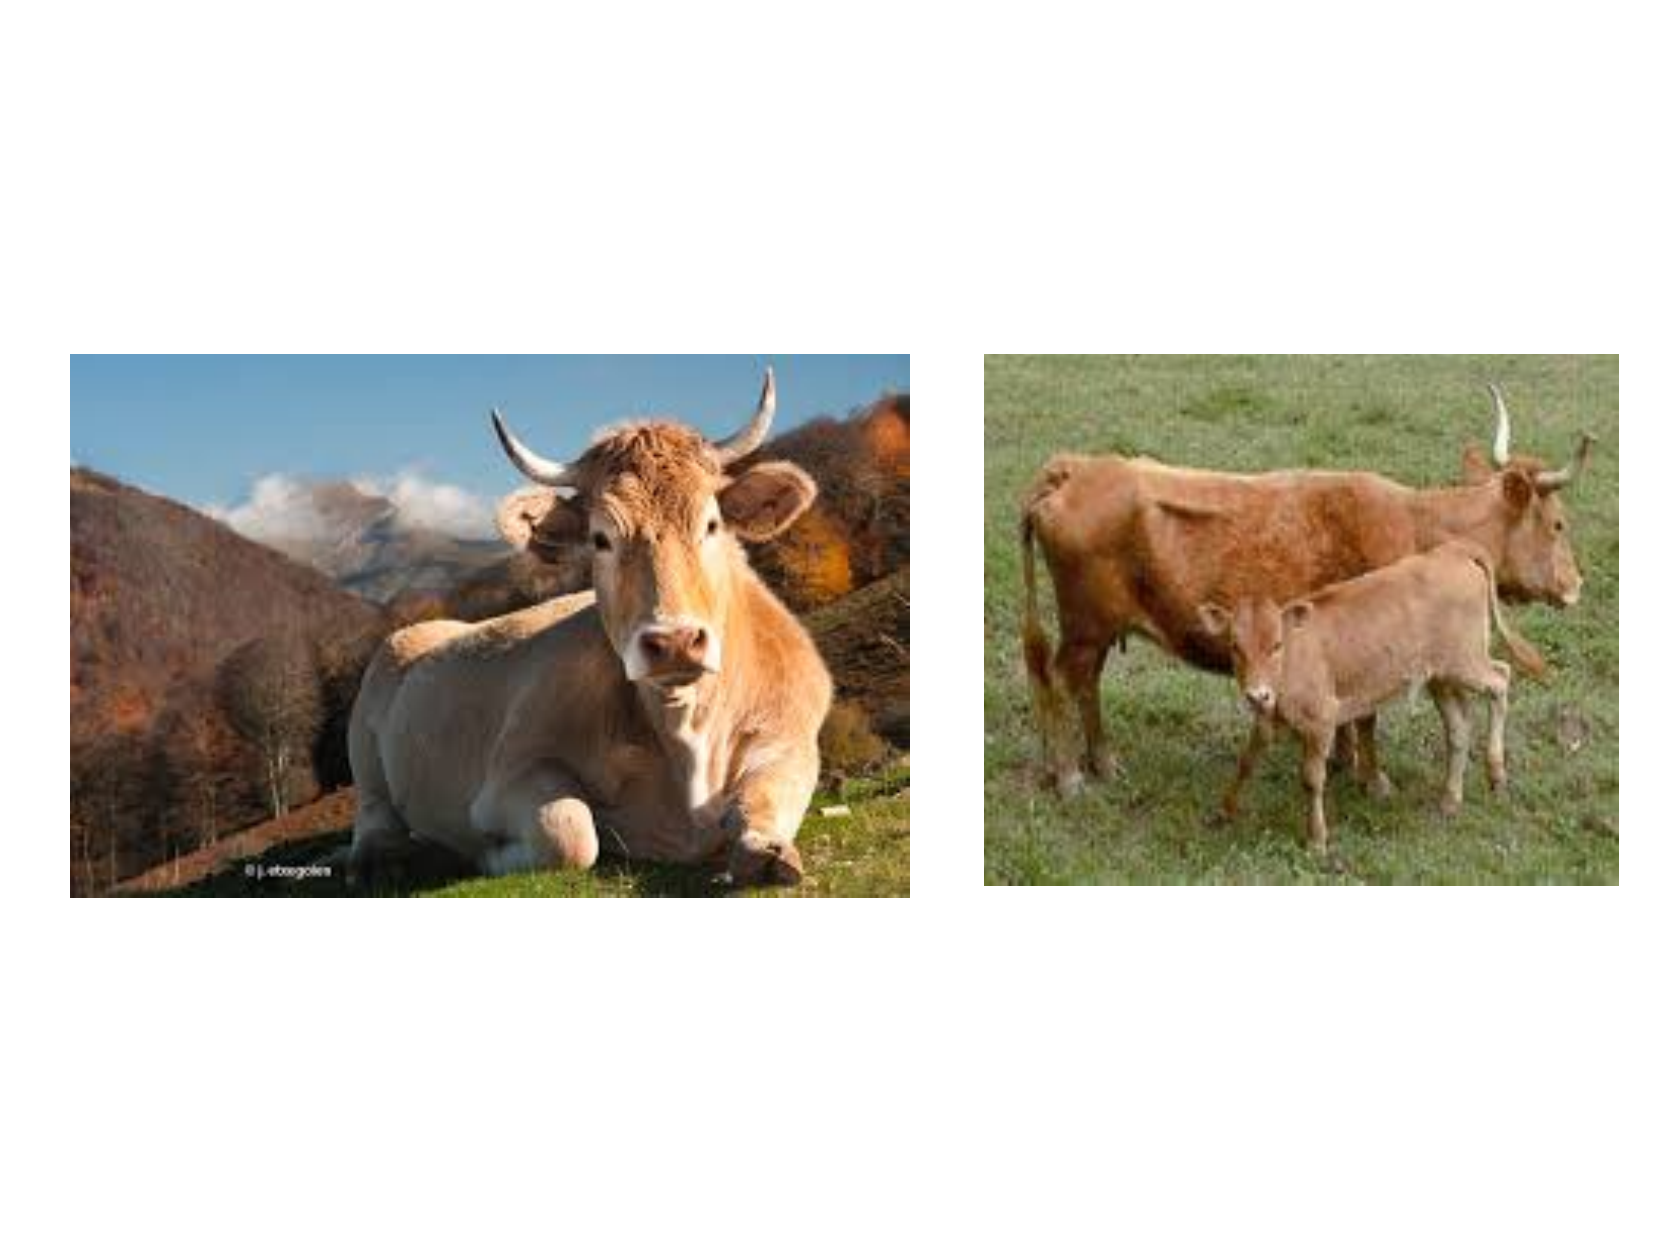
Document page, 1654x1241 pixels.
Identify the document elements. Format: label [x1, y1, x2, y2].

picture [984, 354, 1619, 886]
picture [70, 354, 910, 898]
